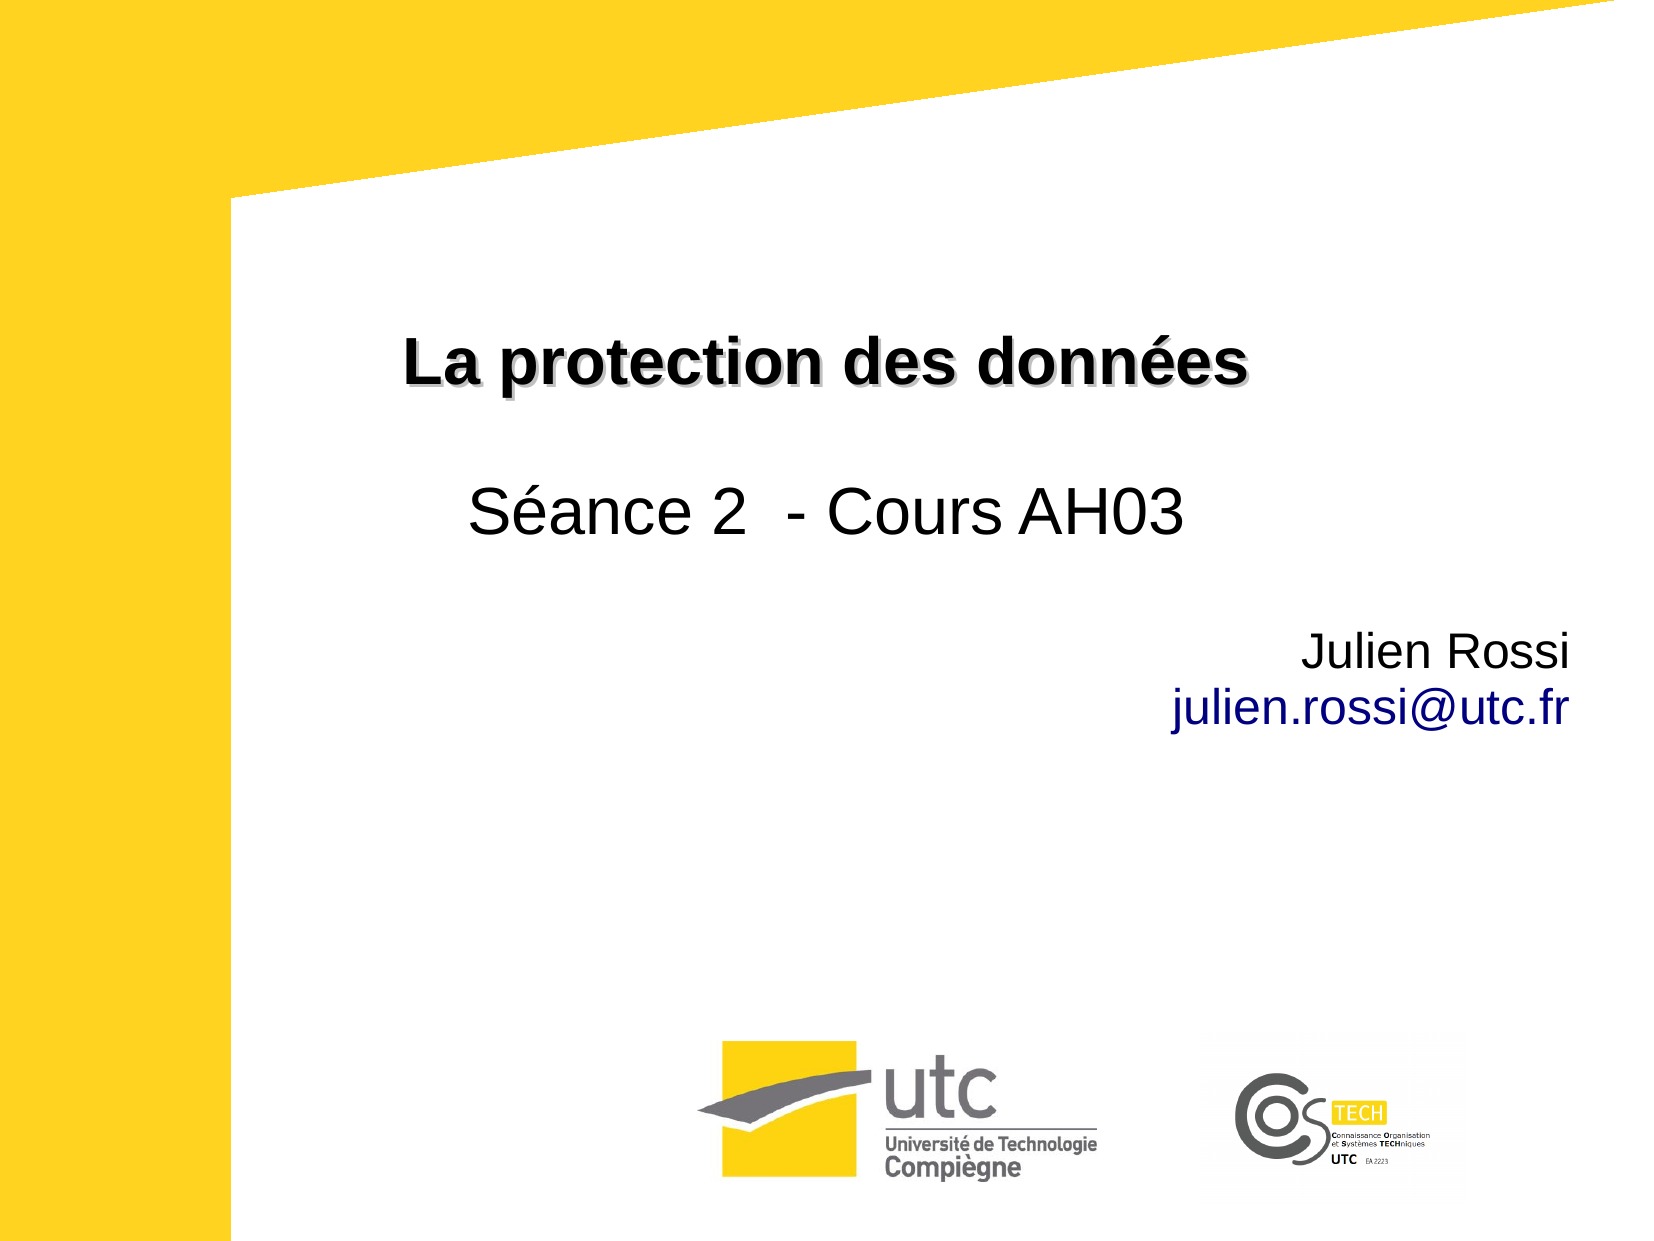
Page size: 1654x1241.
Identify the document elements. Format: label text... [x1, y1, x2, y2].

picture [697, 1041, 1097, 1182]
subtitle La protection des données Séance 2 - Cours AH03 Julien Rossi julien.rossi@utc.fr [82, 49, 1571, 1010]
picture [1200, 1032, 1465, 1205]
text_box [0, 0, 1614, 1241]
